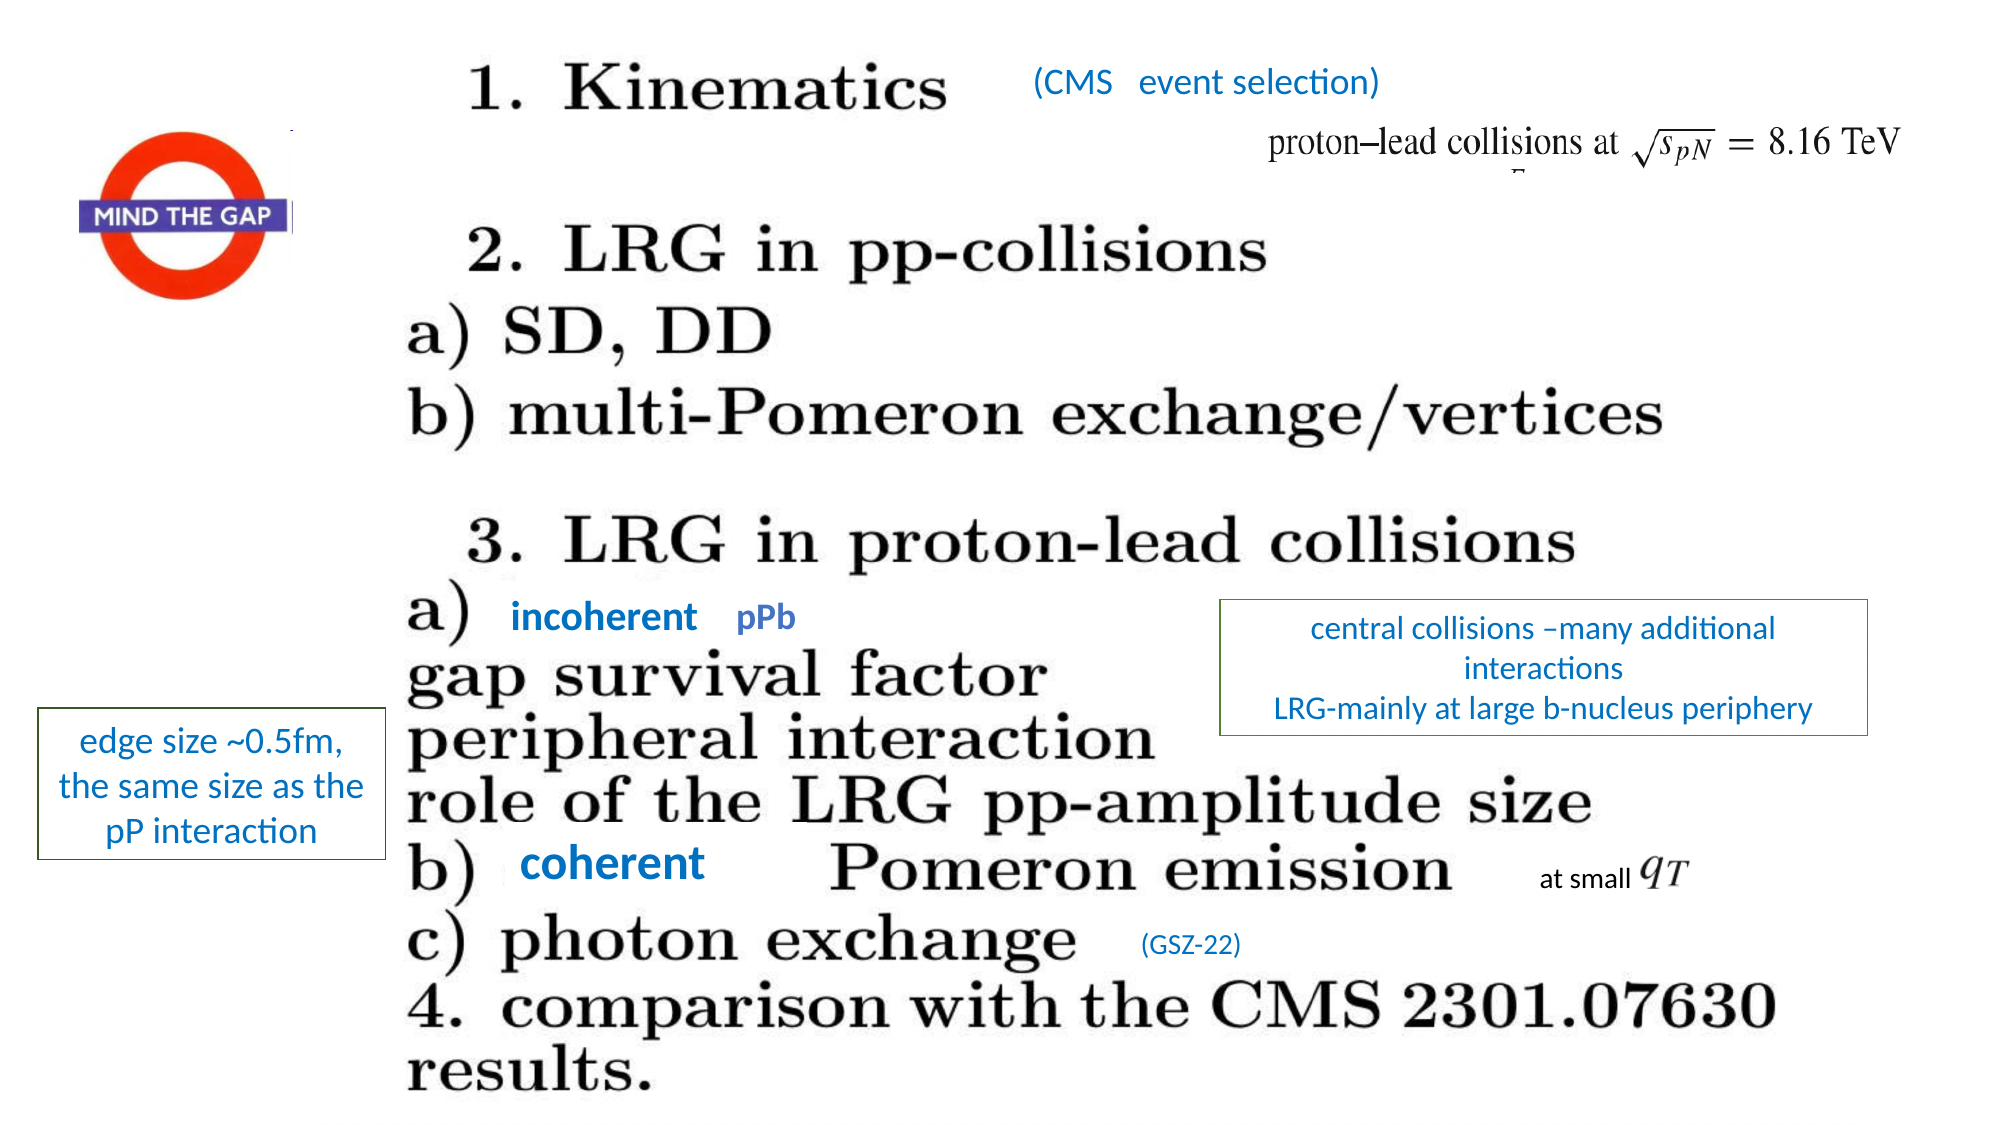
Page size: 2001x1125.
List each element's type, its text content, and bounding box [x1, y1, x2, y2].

text_box coherent [505, 822, 807, 898]
text_box at small [1524, 851, 1673, 902]
text_box (GSZ-22) [1125, 917, 1416, 969]
text_box central collisions –many additional interactions LRG-mainly at large b-nucleus periphery [1220, 599, 1868, 736]
text_box pPb [721, 584, 859, 646]
text_box edge size ~0.5fm, the same size as the pP interaction [37, 708, 386, 860]
text_box incoherent [495, 580, 844, 647]
picture [79, 130, 293, 302]
text_box (CMS event selection) [1017, 49, 1510, 111]
picture [307, 0, 1908, 1125]
